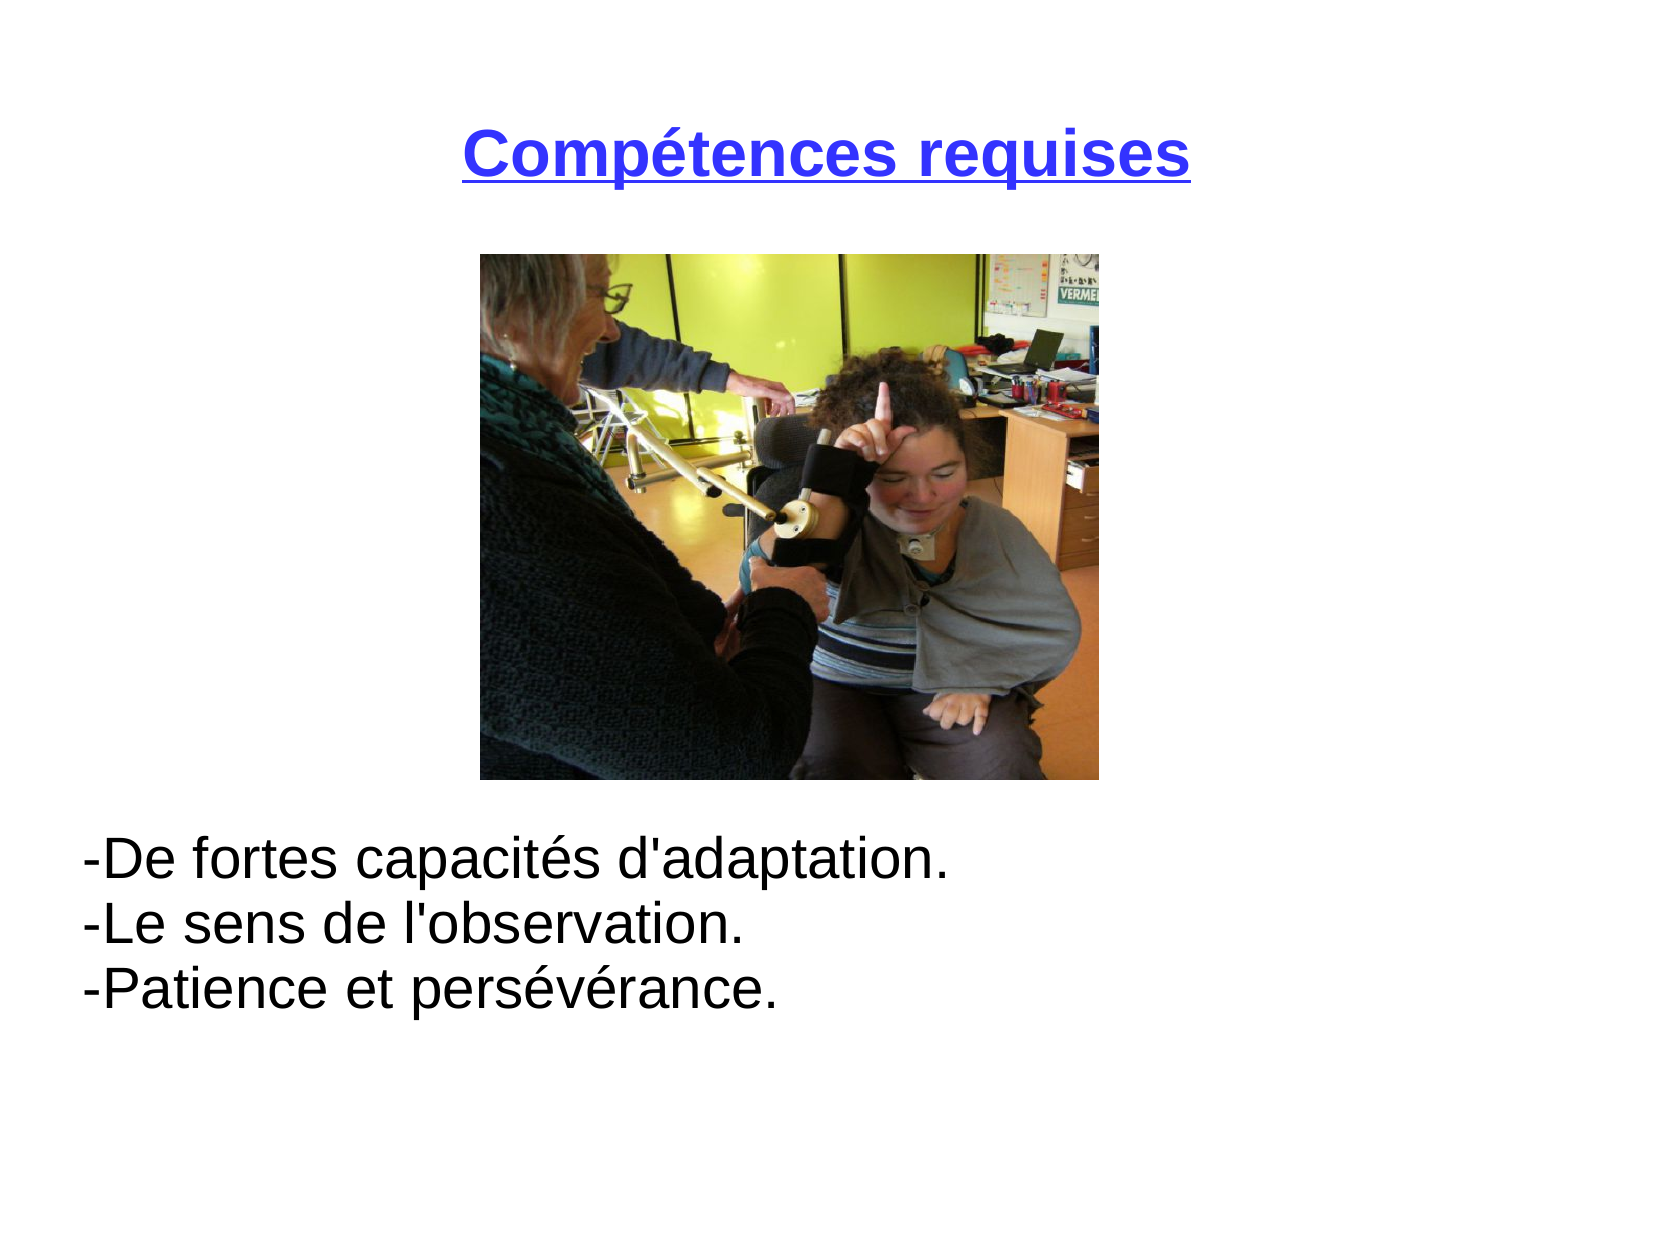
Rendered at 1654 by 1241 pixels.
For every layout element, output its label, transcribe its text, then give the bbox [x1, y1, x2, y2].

subtitle -De fortes capacités d'adaptation. -Le sens de l'observation. -Patience et persévérance. [82, 290, 1571, 1109]
picture [480, 254, 1099, 780]
title Compétences requises [82, 49, 1571, 257]
